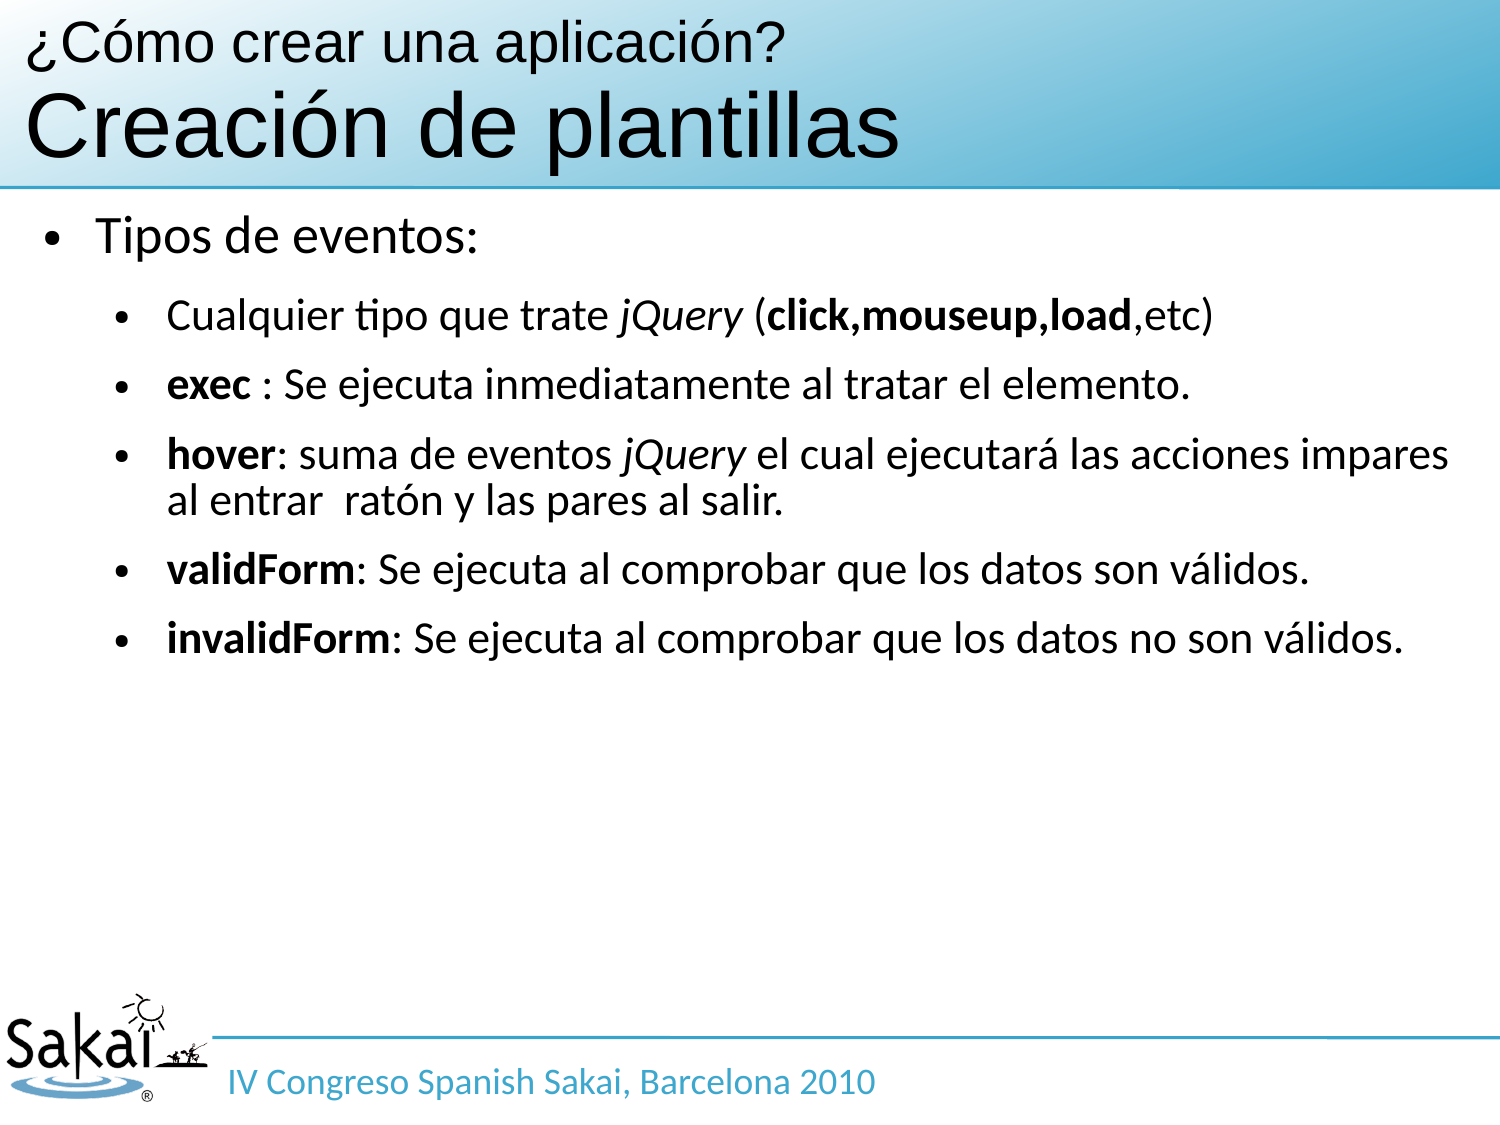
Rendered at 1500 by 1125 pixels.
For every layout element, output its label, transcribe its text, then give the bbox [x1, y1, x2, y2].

list Tipos de eventos: Cualquier tipo que trate jQuery (click,mouseup,load,etc) exec : Se ejecuta inmediatamente al tratar el elemento. hover: suma de eventos jQuery el cual ejecutará las acciones impares al entrar ratón y las pares al salir. validForm: Se ejecuta al comprobar que los datos son válidos. invalidForm: Se ejecuta al comprobar que los datos no son válidos. [24, 212, 1475, 1025]
title ¿Cómo crear una aplicación? Creación de plantillas [24, 9, 1475, 178]
picture [0, 955, 213, 1125]
